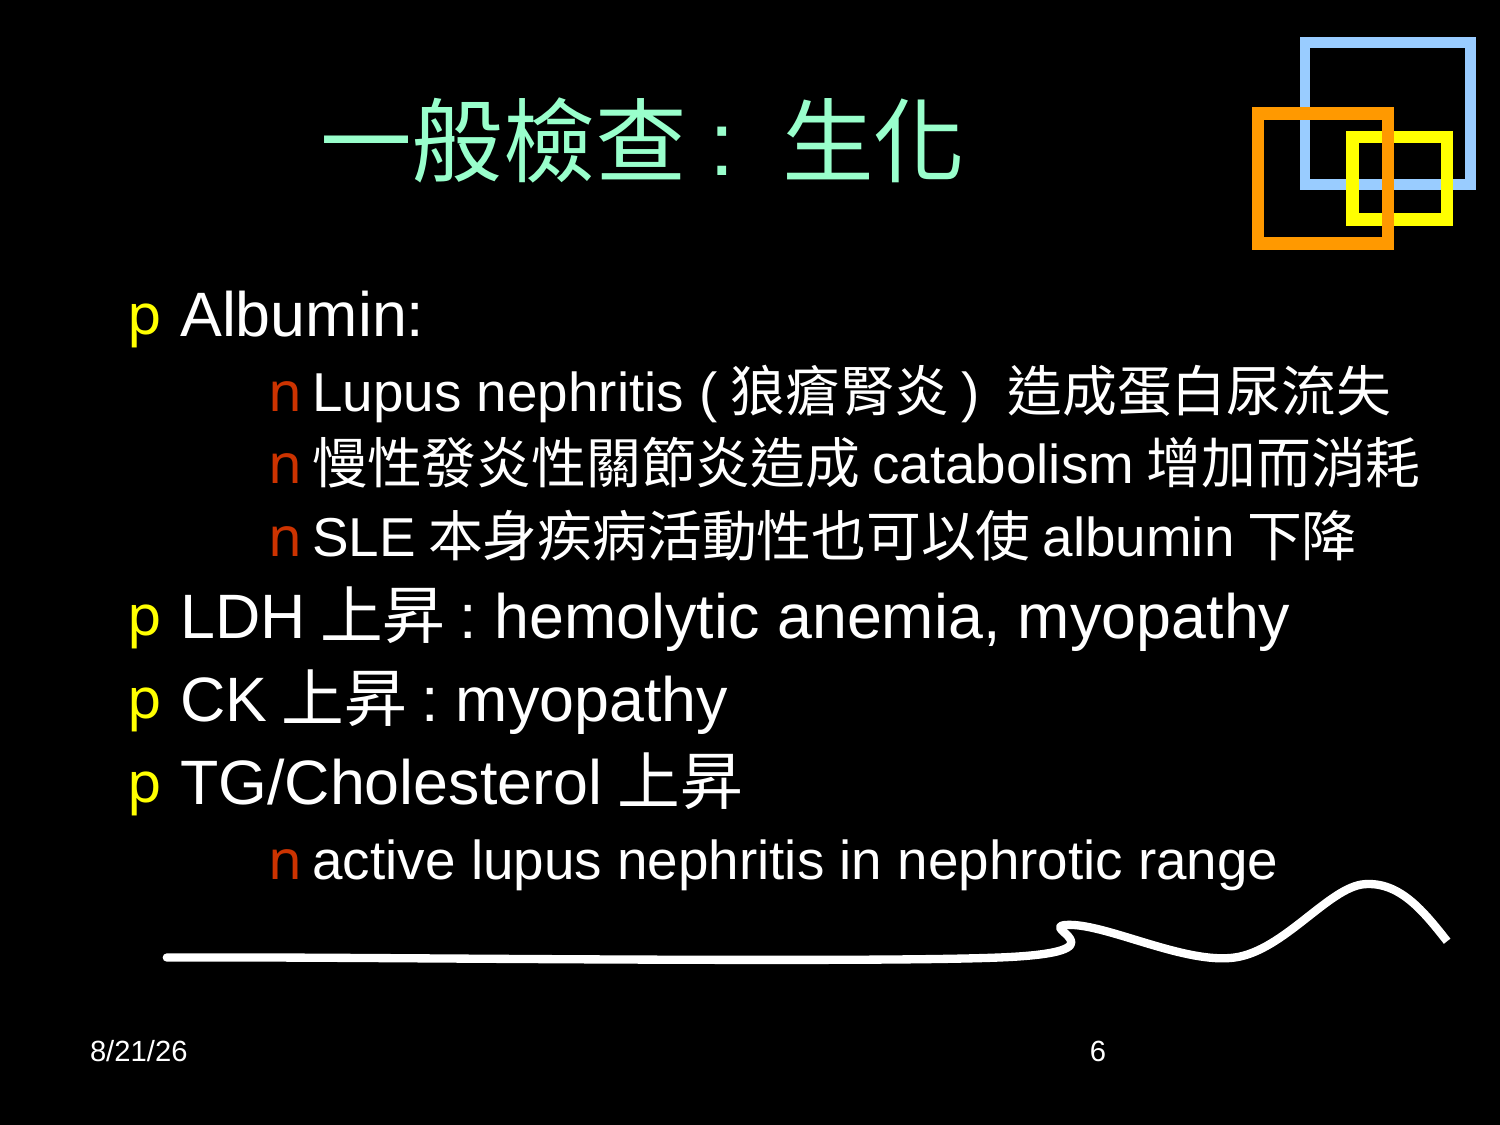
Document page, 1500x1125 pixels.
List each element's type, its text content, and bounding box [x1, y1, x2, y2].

text_box [75, 1024, 426, 1103]
title 一般檢查: 生化 [75, 45, 1211, 233]
text_box [1074, 1024, 1426, 1103]
list Albumin: Lupus nephritis (狼瘡腎炎) 造成蛋白尿流失 慢性發炎性關節炎造成catabolism增加而消耗 SLE本身疾病活動性也可以使albumin下降 LDH上昇: hemolytic anemia, myopathy CK上昇: myopathy TG/Cholesterol上昇 active lupus nephritis in nephrotic range [112, 275, 1450, 951]
